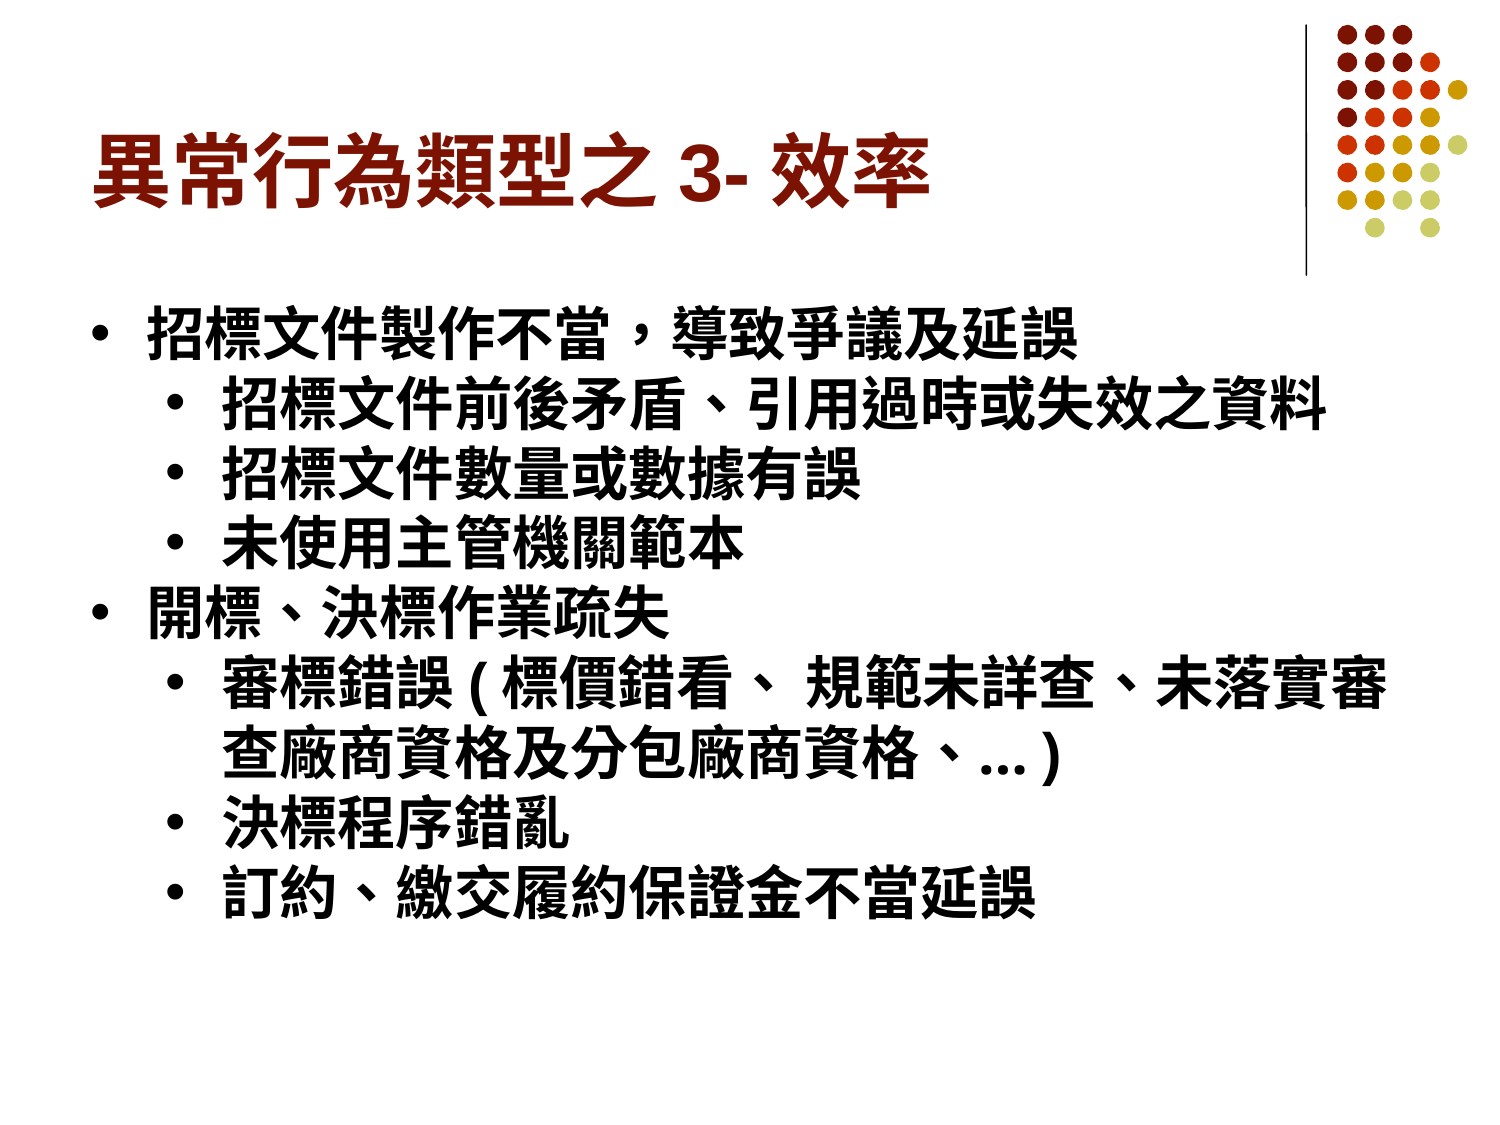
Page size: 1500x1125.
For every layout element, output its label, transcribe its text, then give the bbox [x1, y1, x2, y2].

list 招標文件製作不當，導致爭議及延誤 招標文件前後矛盾、引用過時或失效之資料 招標文件數量或數據有誤 未使用主管機關範本 開標、決標作業疏失 審標錯誤(標價錯看、 規範未詳查、未落實審查廠商資格及分包廠商資格、…) 決標程序錯亂 訂約、繳交履約保證金不當延誤 [75, 282, 1426, 1006]
title 異常行為類型之3-效率 [74, 20, 1313, 233]
